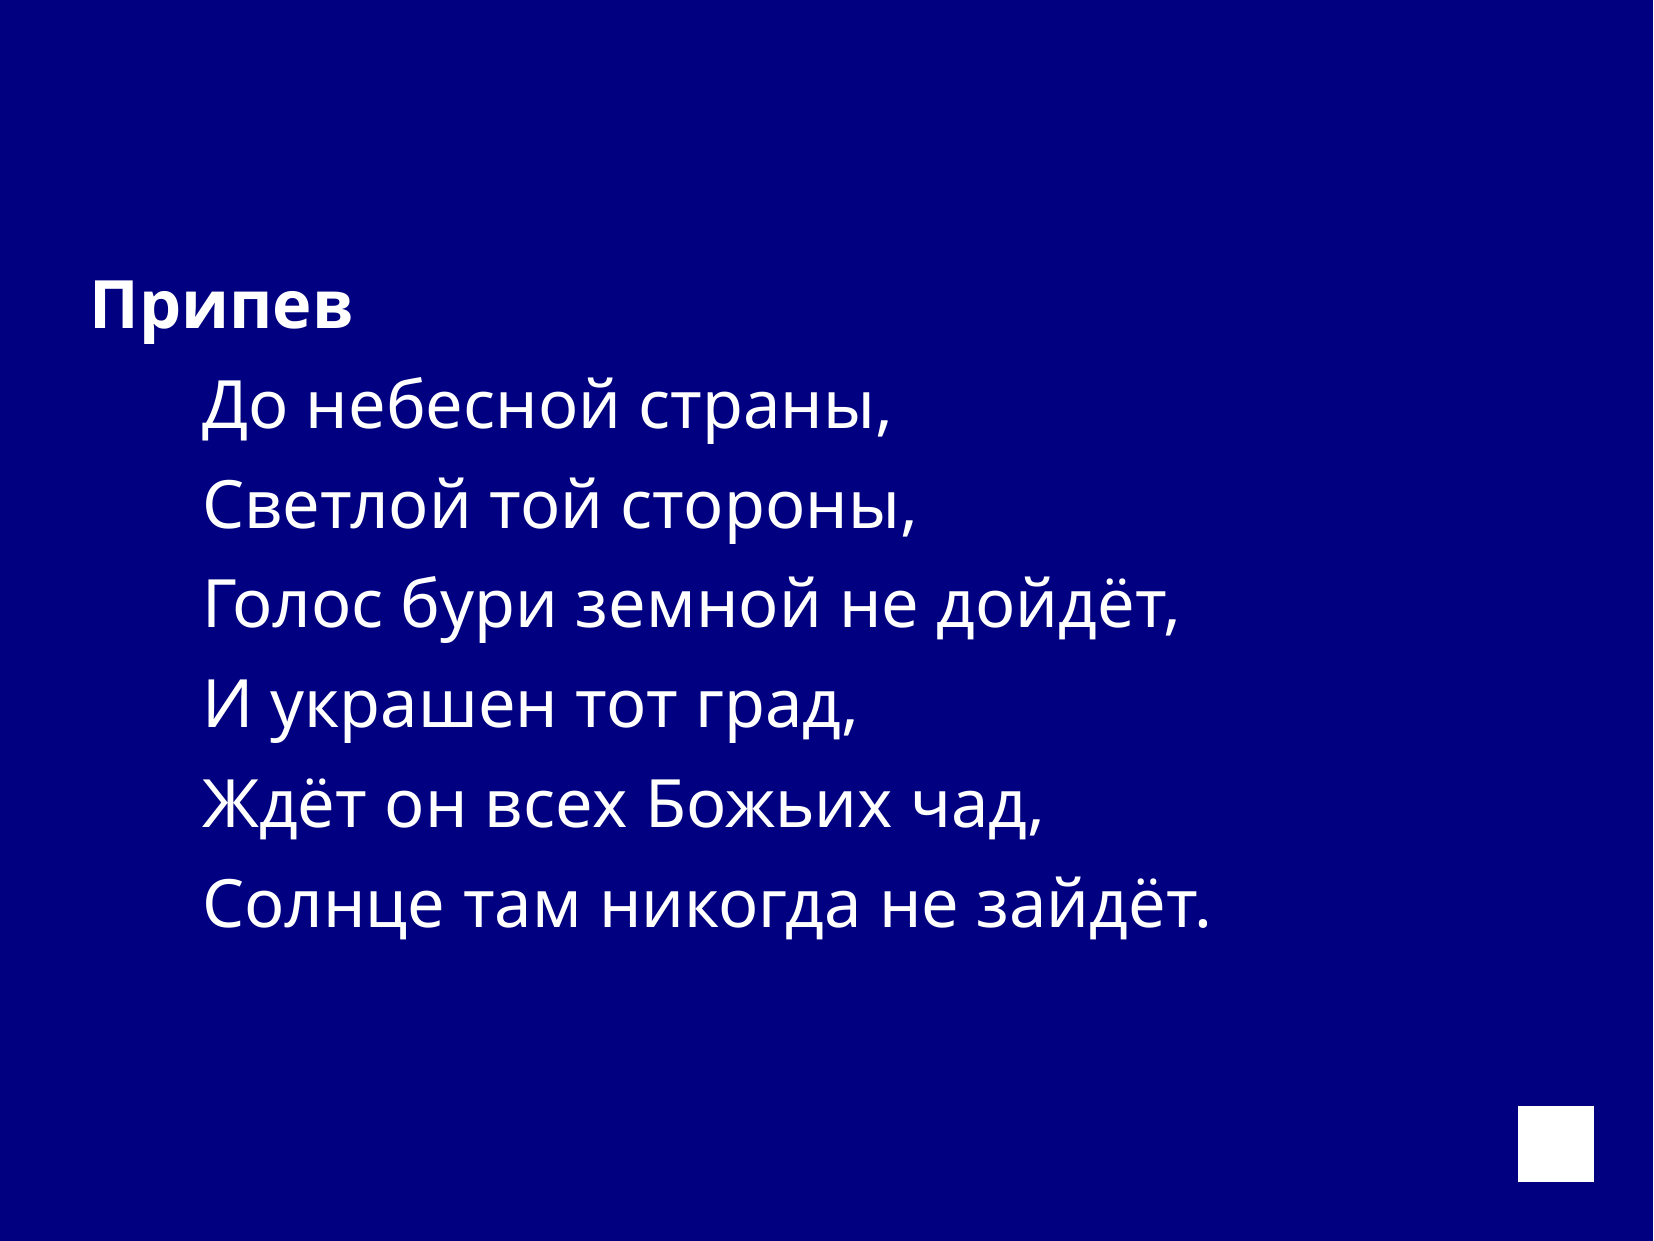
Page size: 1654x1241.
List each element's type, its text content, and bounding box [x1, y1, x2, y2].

text_box Припев До небесной страны, Светлой той стороны, Голос бури земной не дойдёт, И украшен тот град, Ждёт он всех Божьих чад, Солнце там никогда не зайдёт. [75, 150, 1576, 1163]
text_box [1518, 1106, 1594, 1182]
